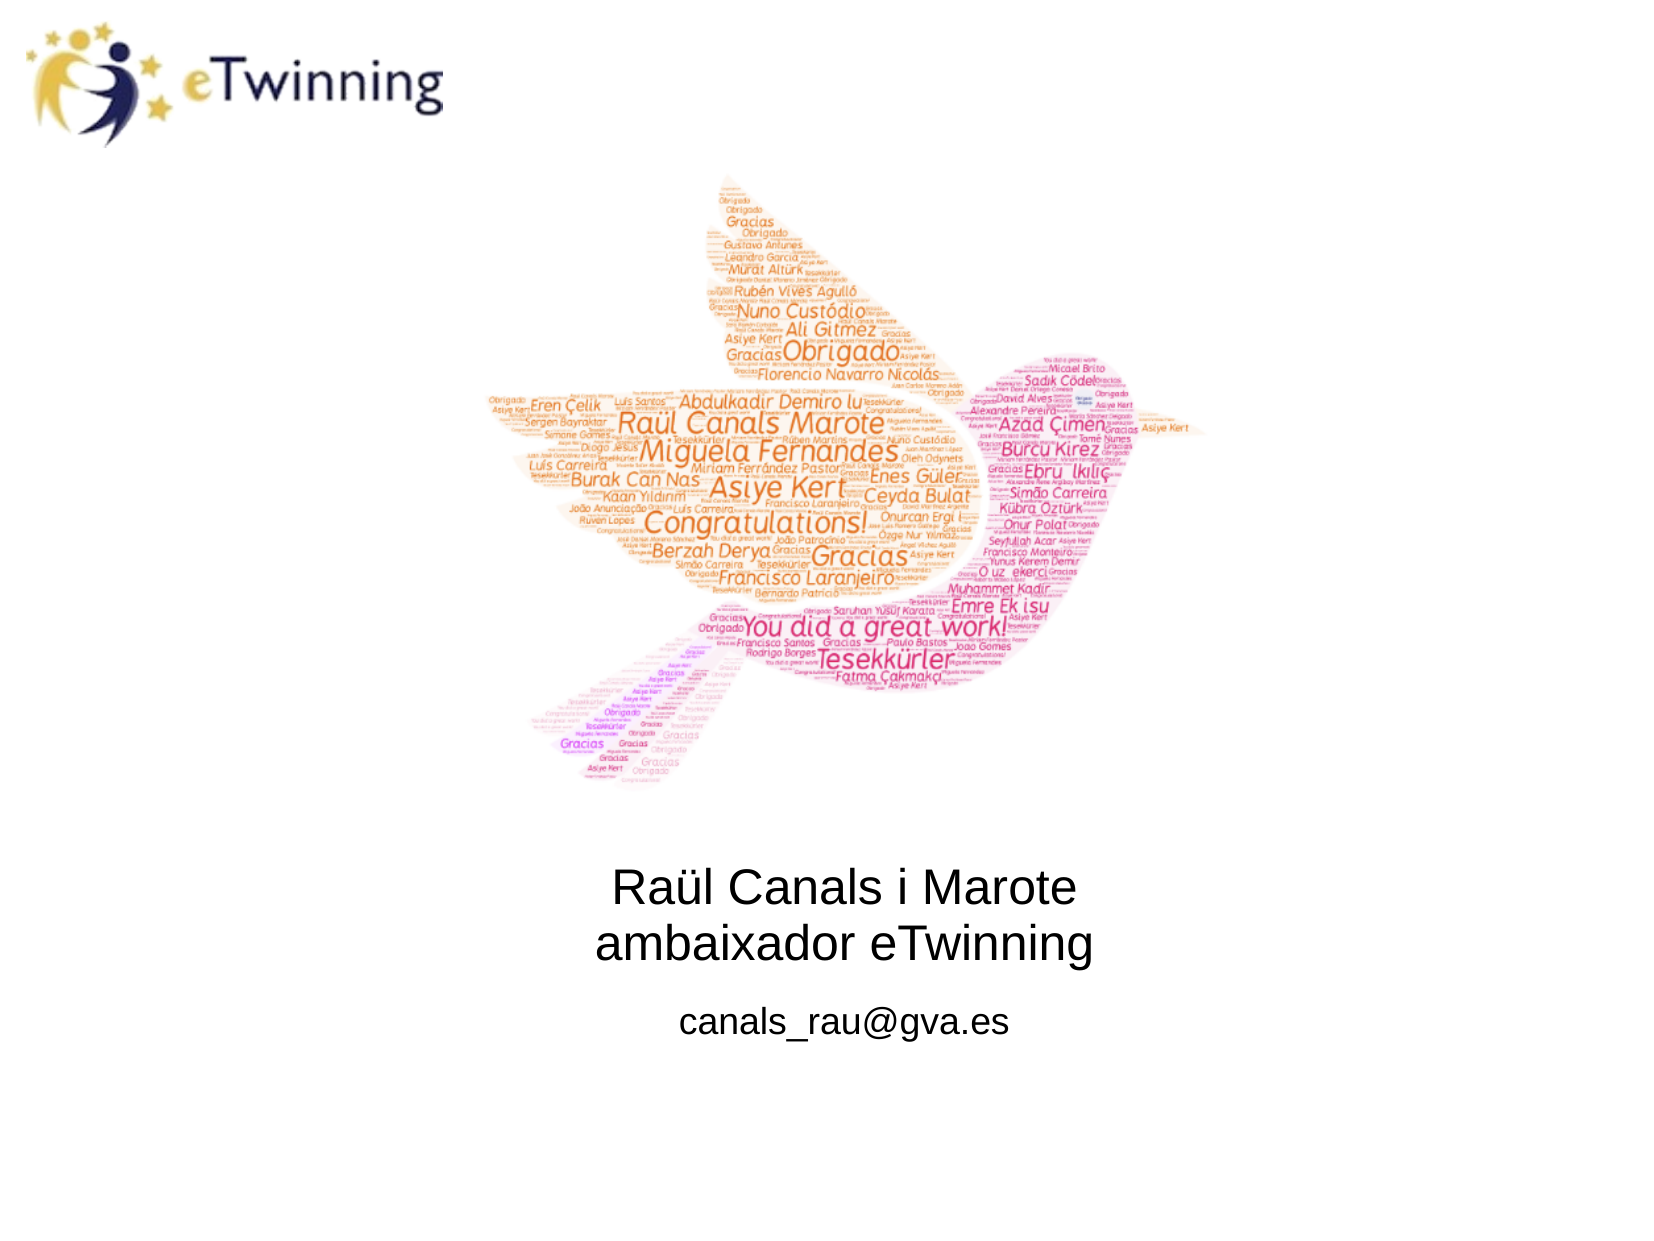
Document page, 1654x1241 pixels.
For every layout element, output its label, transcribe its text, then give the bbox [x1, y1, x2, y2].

picture [472, 163, 1214, 614]
picture [26, 20, 443, 148]
list Raül Canals i Marote ambaixador eTwinning canals_rau@gva.es [165, 614, 1524, 1044]
